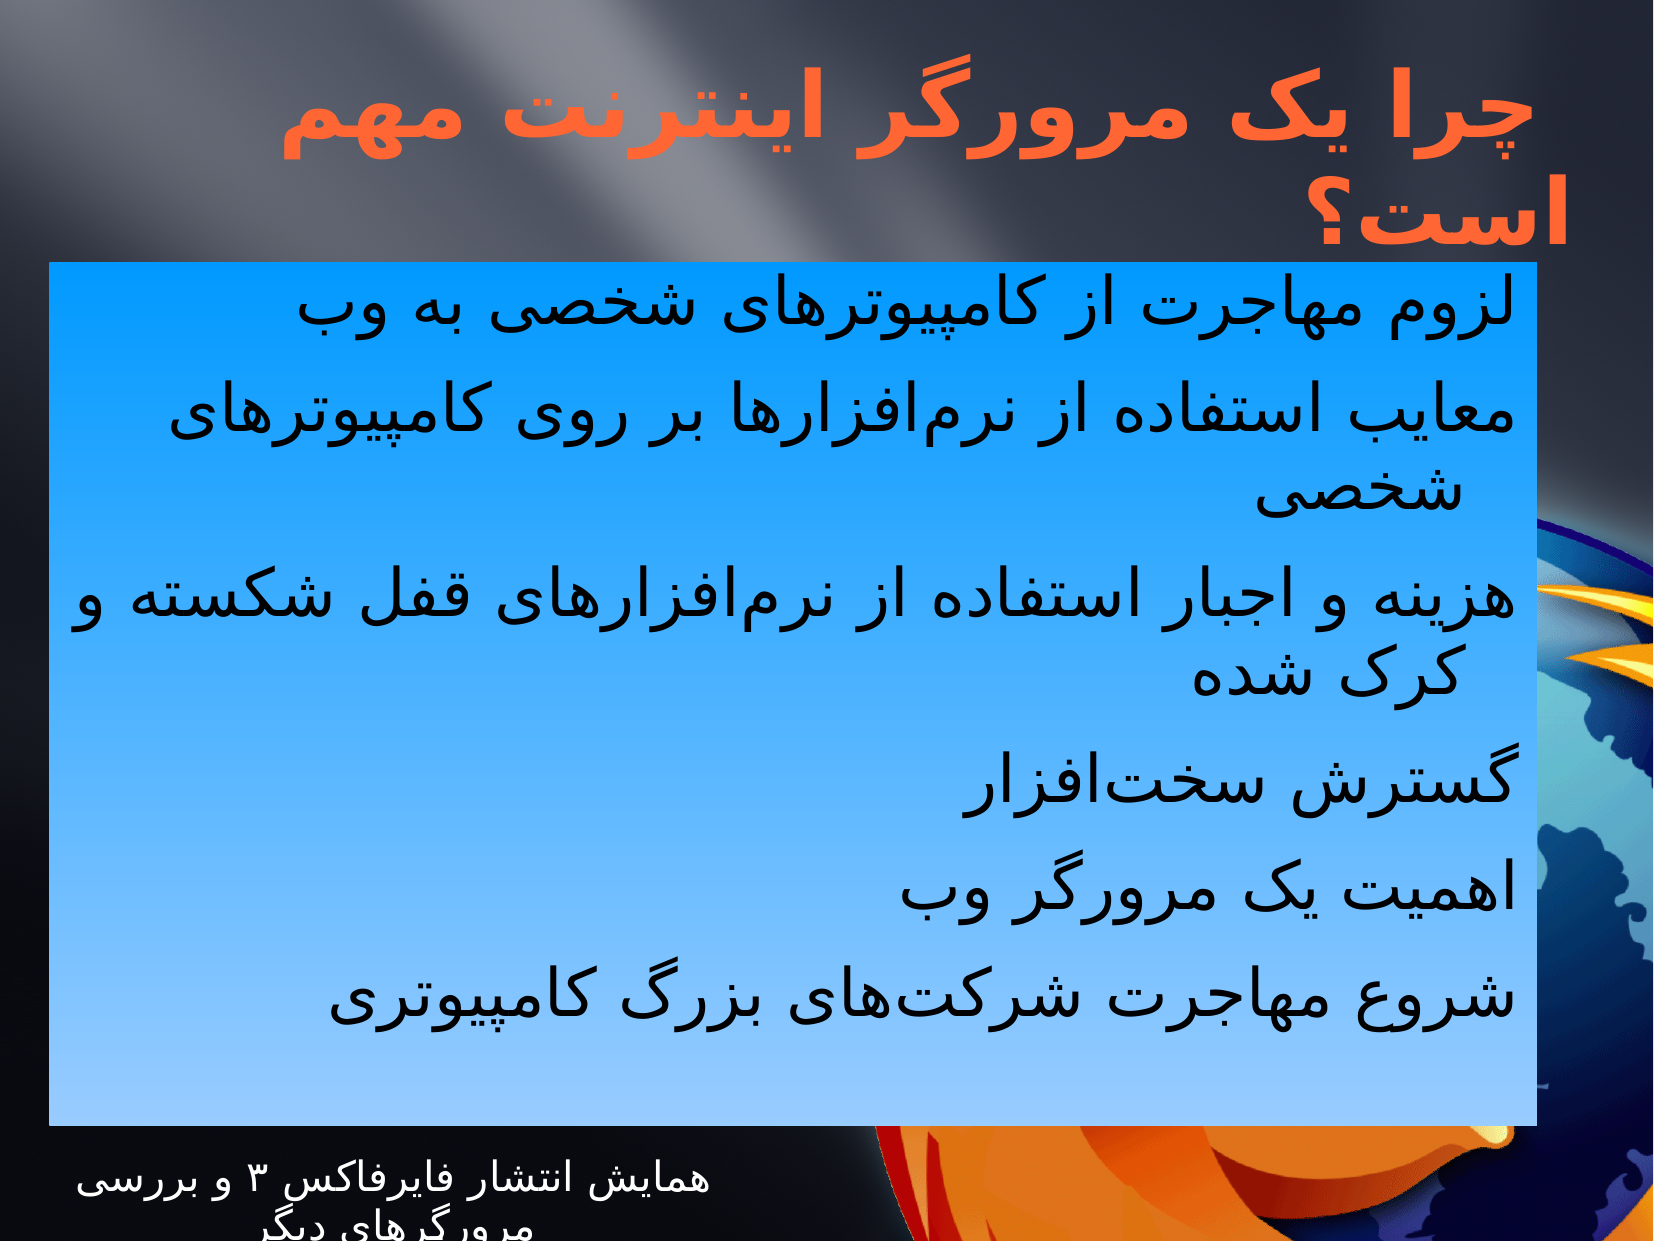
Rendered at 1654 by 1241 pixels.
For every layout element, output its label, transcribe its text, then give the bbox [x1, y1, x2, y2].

picture [521, 1231, 528, 1237]
picture [0, 0, 1654, 1241]
list لزوم مهاجرت از کامپیوترهای شخصی به وب معایب استفاده از نرم‌افزارها بر روی کامپیوترهای شخصی هزینه و اجبار استفاده از نرم‌افزارهای قفل شکسته و کرک شده گسترش سخت‌افزار اهمیت یک مرورگر وب شروع مهاجرت شرکت‌های بزرگ کامپیوتری [49, 262, 1537, 1126]
title چرا یک مرورگر اینترنت مهم است؟ [149, 55, 1575, 263]
